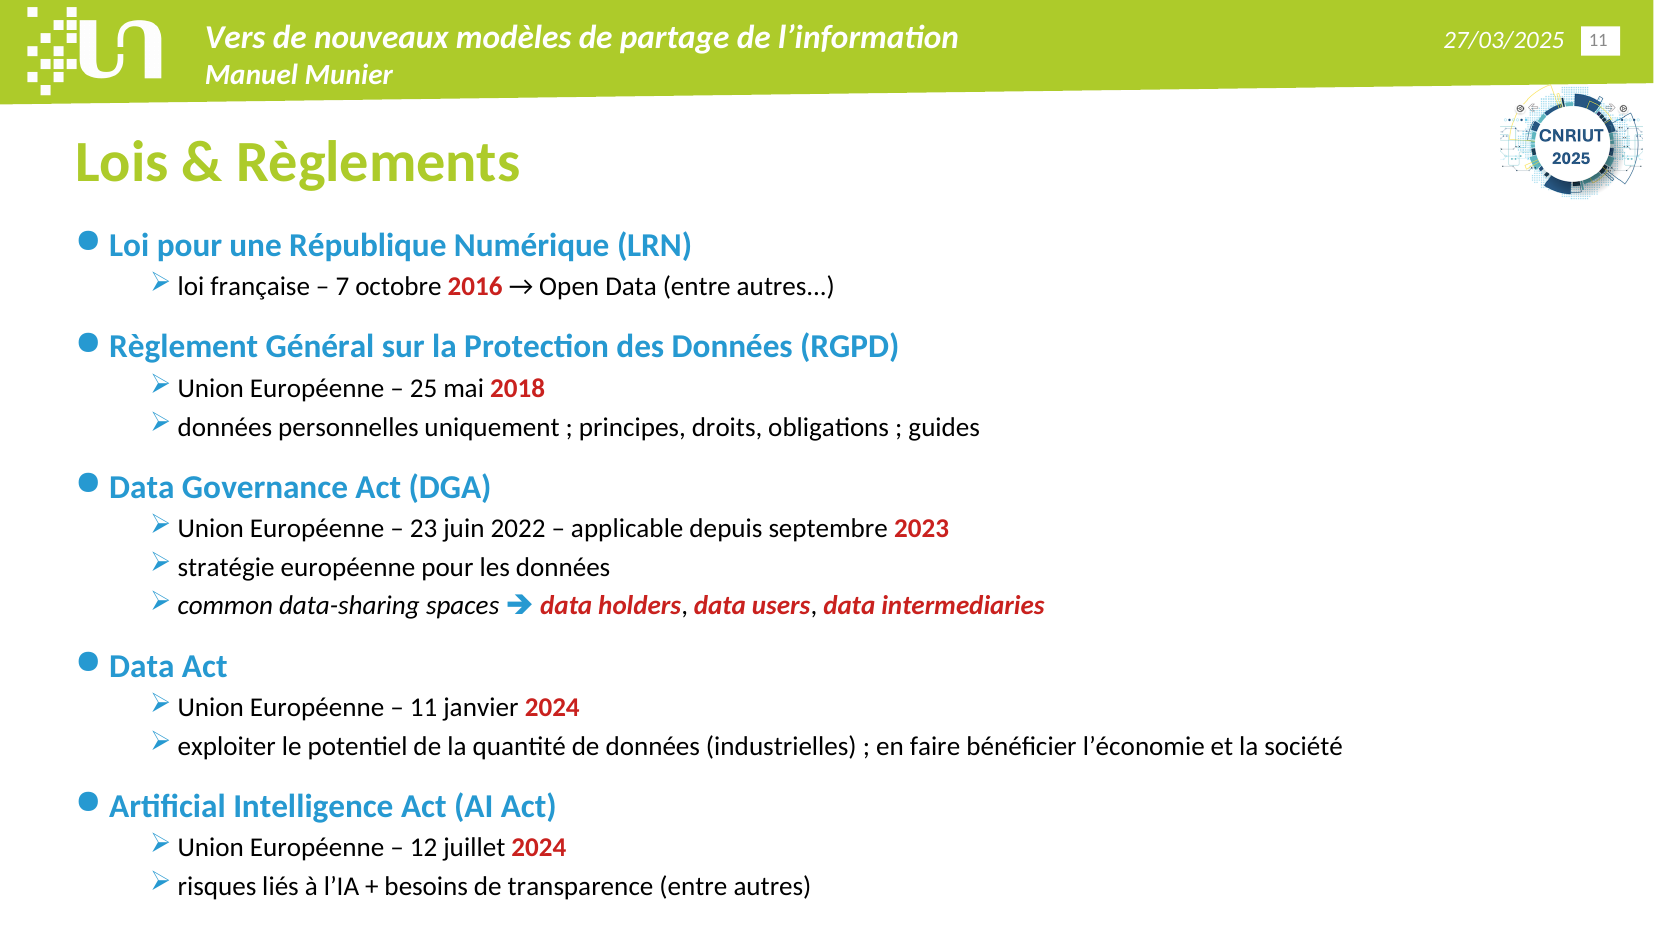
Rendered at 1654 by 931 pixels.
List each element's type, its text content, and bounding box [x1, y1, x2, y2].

text_box [0, 0, 1654, 105]
picture [1500, 84, 1643, 201]
picture [20, 0, 167, 101]
text_box 27/03/2025 [1175, 16, 1580, 62]
text_box Lois & Règlements Loi pour une République Numérique (LRN) loi française – 7 octobre 2016 → Open Data (entre autres...) Règlement Général sur la Protection des Données (RGPD) Union Européenne – 25 mai 2018 données personnelles uniquement ; principes, droits, obligations ; guides Data Governance Act (DGA) Union Européenne – 23 juin 2022 – applicable depuis septembre 2023 stratégie européenne pour les données common data-sharing spaces ➔ data holders, data users, data intermediaries Data Act Union Européenne – 11 janvier 2024 exploiter le potentiel de la quantité de données (industrielles) ; en faire bénéficier l’économie et la société Artificial Intelligence Act (AI Act) Union Européenne – 12 juillet 2024 risques liés à l’IA + besoins de transparence (entre autres) [60, 115, 1602, 909]
text_box Vers de nouveaux modèles de partage de l’information Manuel Munier [190, 7, 1187, 99]
text_box <numéro> [1236, 14, 1623, 65]
